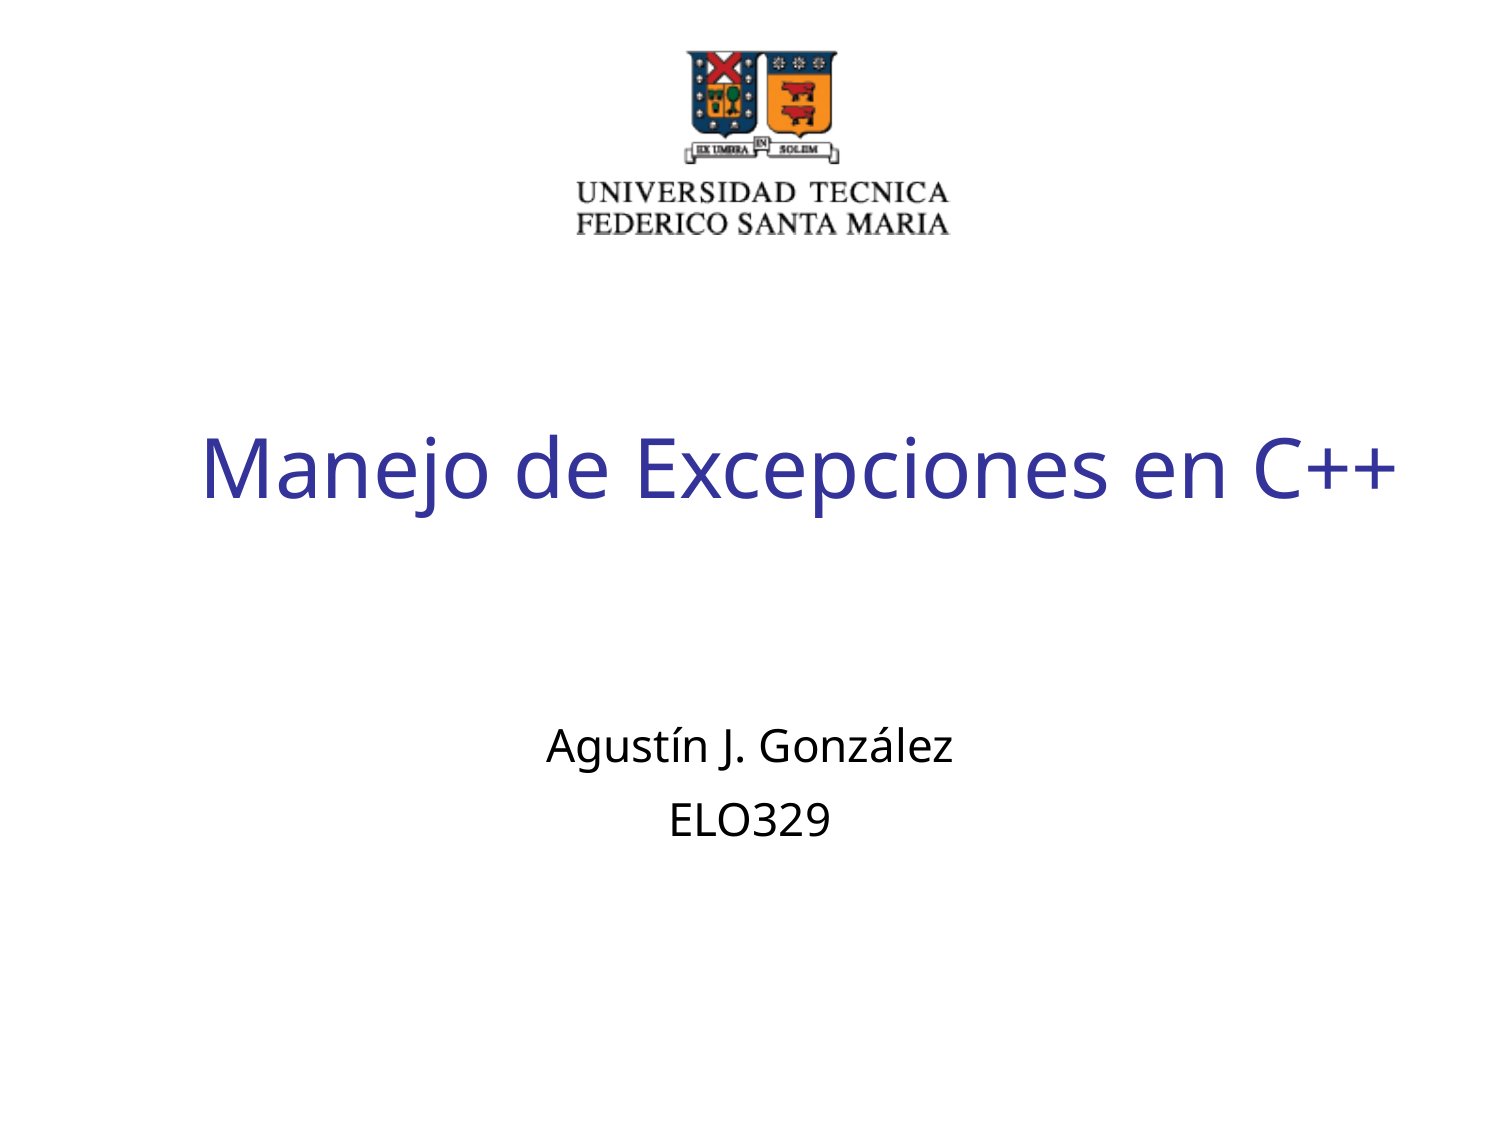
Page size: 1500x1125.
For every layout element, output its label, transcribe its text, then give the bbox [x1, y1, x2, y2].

subtitle Agustín J. González ELO329 [225, 645, 1276, 918]
title Manejo de Excepciones en C++ [162, 353, 1438, 579]
picture [575, 49, 951, 235]
